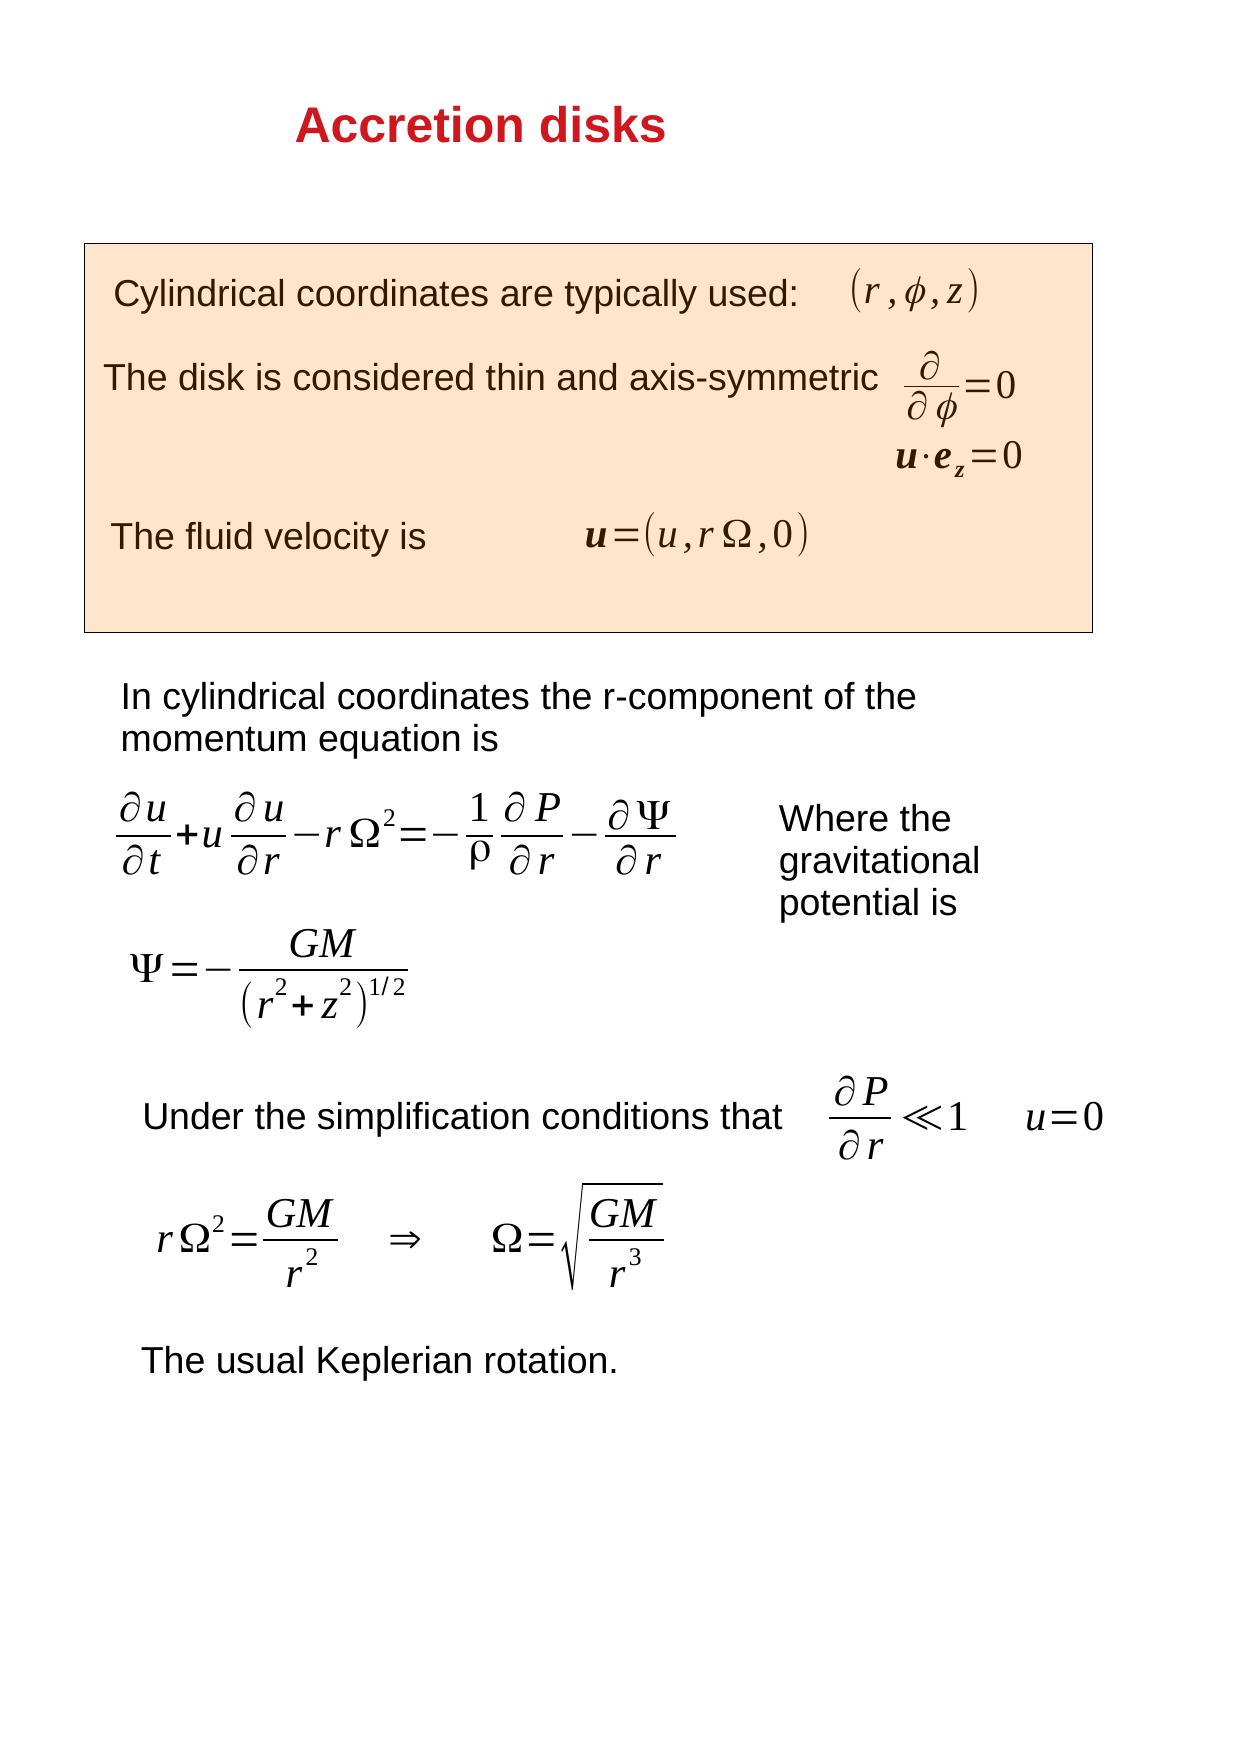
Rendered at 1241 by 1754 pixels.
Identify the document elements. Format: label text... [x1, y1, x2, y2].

text_box Under the simplification conditions that [127, 1088, 817, 1146]
chart [145, 1181, 675, 1297]
chart [102, 784, 688, 886]
chart [118, 920, 420, 1031]
text_box Where the gravitational potential is [764, 789, 1101, 931]
chart [817, 1068, 1116, 1170]
text_box The usual Keplerian rotation. [126, 1331, 959, 1389]
text_box In cylindrical coordinates the r-component of the momentum equation is [105, 668, 1100, 767]
text_box Accretion disks [279, 89, 1239, 161]
text_box [84, 243, 1093, 633]
